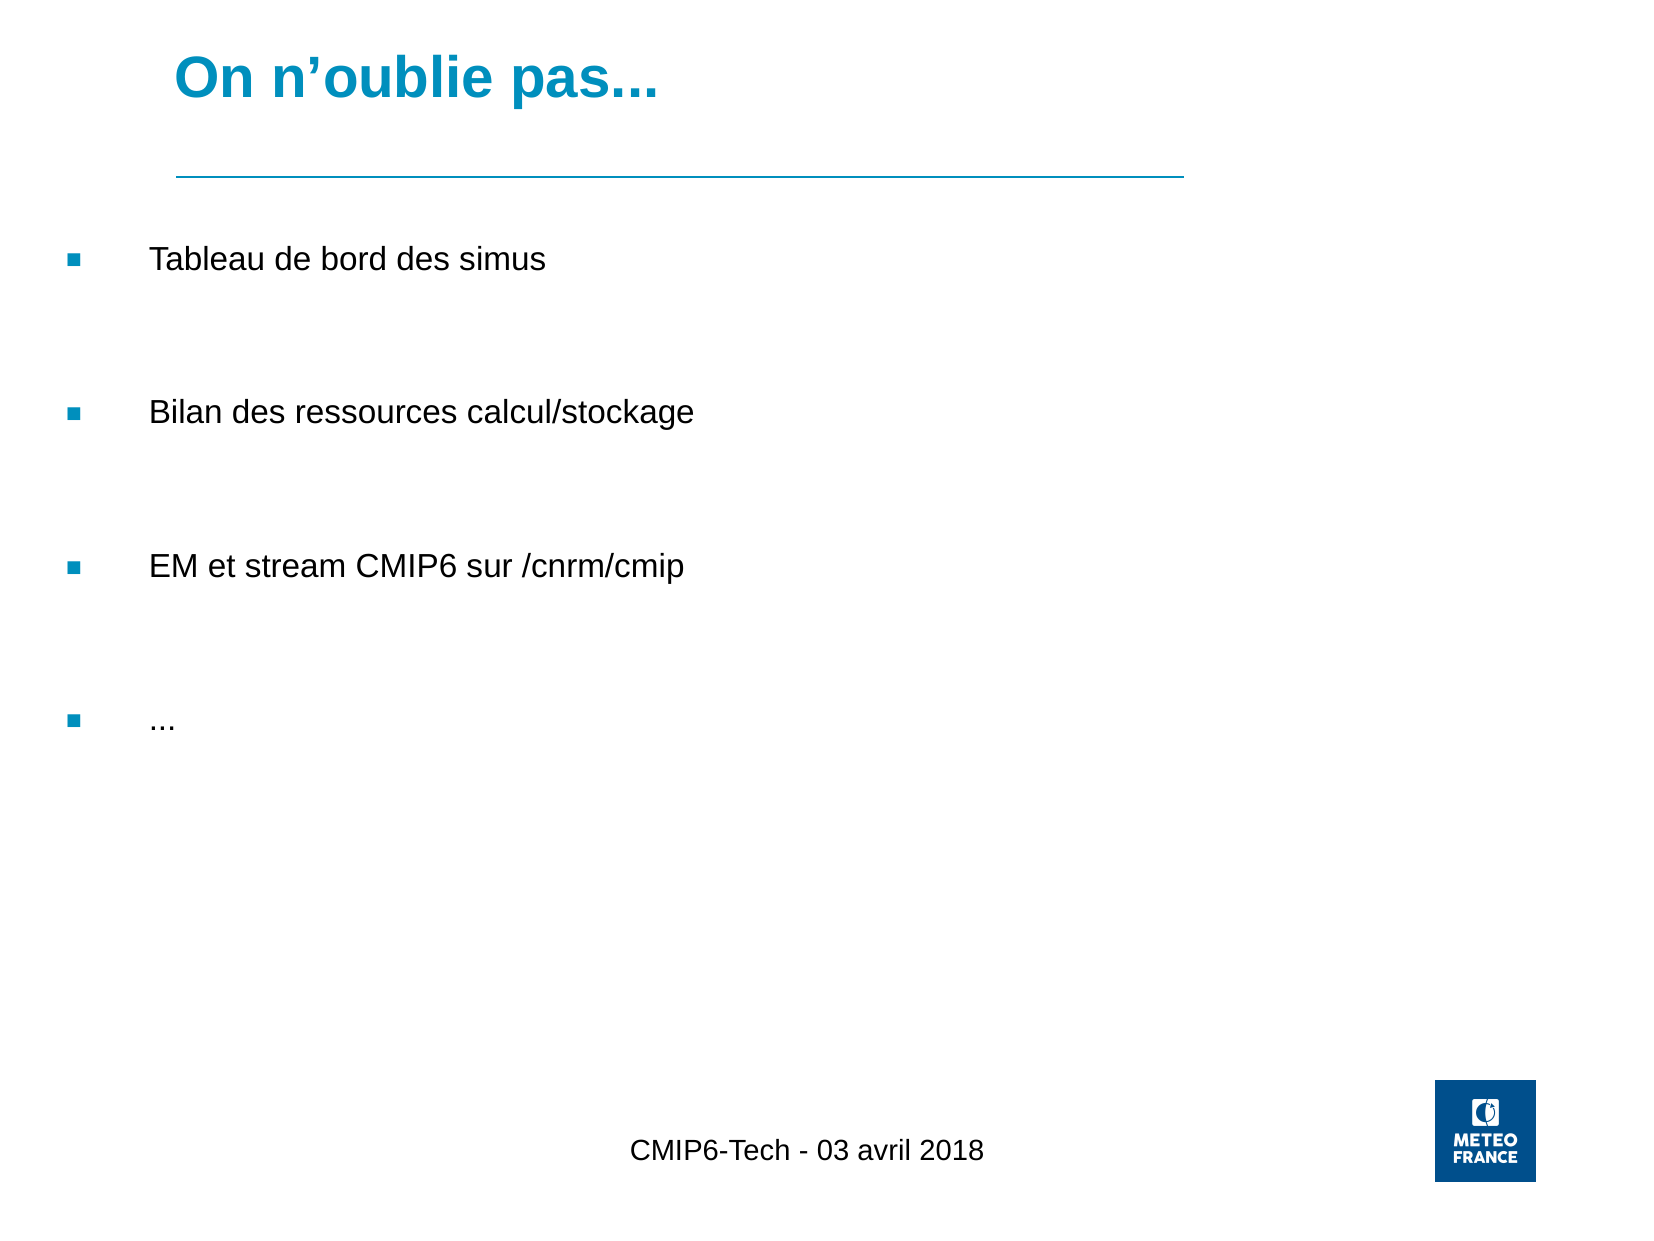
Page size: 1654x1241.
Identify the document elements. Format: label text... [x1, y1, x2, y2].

picture [1435, 1123, 1536, 1182]
list Tableau de bord des simus Bilan des ressources calcul/stockage EM et stream CMIP6 sur /cnrm/cmip ... [48, 239, 1557, 1123]
title On n’oublie pas... [174, 0, 1654, 156]
